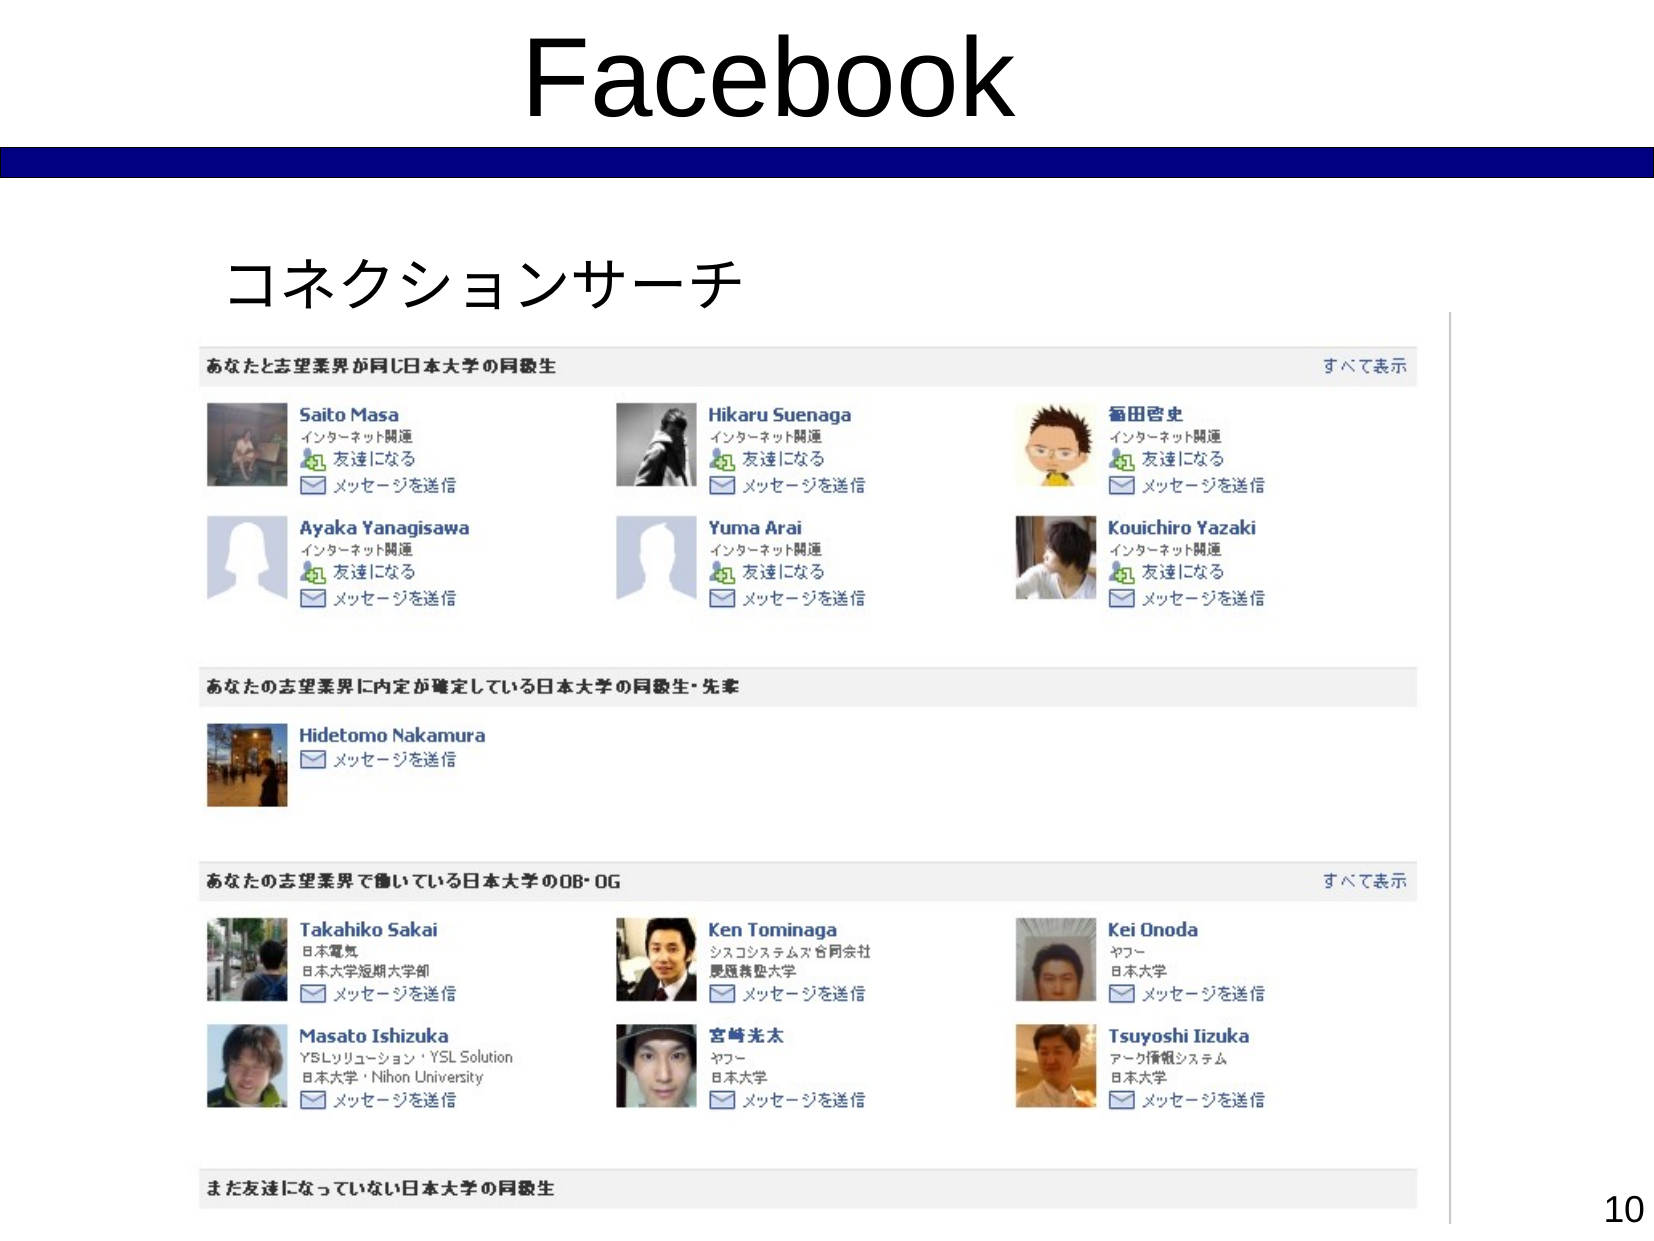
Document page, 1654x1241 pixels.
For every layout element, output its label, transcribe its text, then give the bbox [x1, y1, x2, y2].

text_box Facebook [506, 7, 1063, 147]
picture [177, 312, 1464, 1224]
text_box [0, 147, 1654, 178]
text_box コネクションサーチ [206, 232, 691, 306]
text_box 10 [1588, 1181, 1654, 1239]
